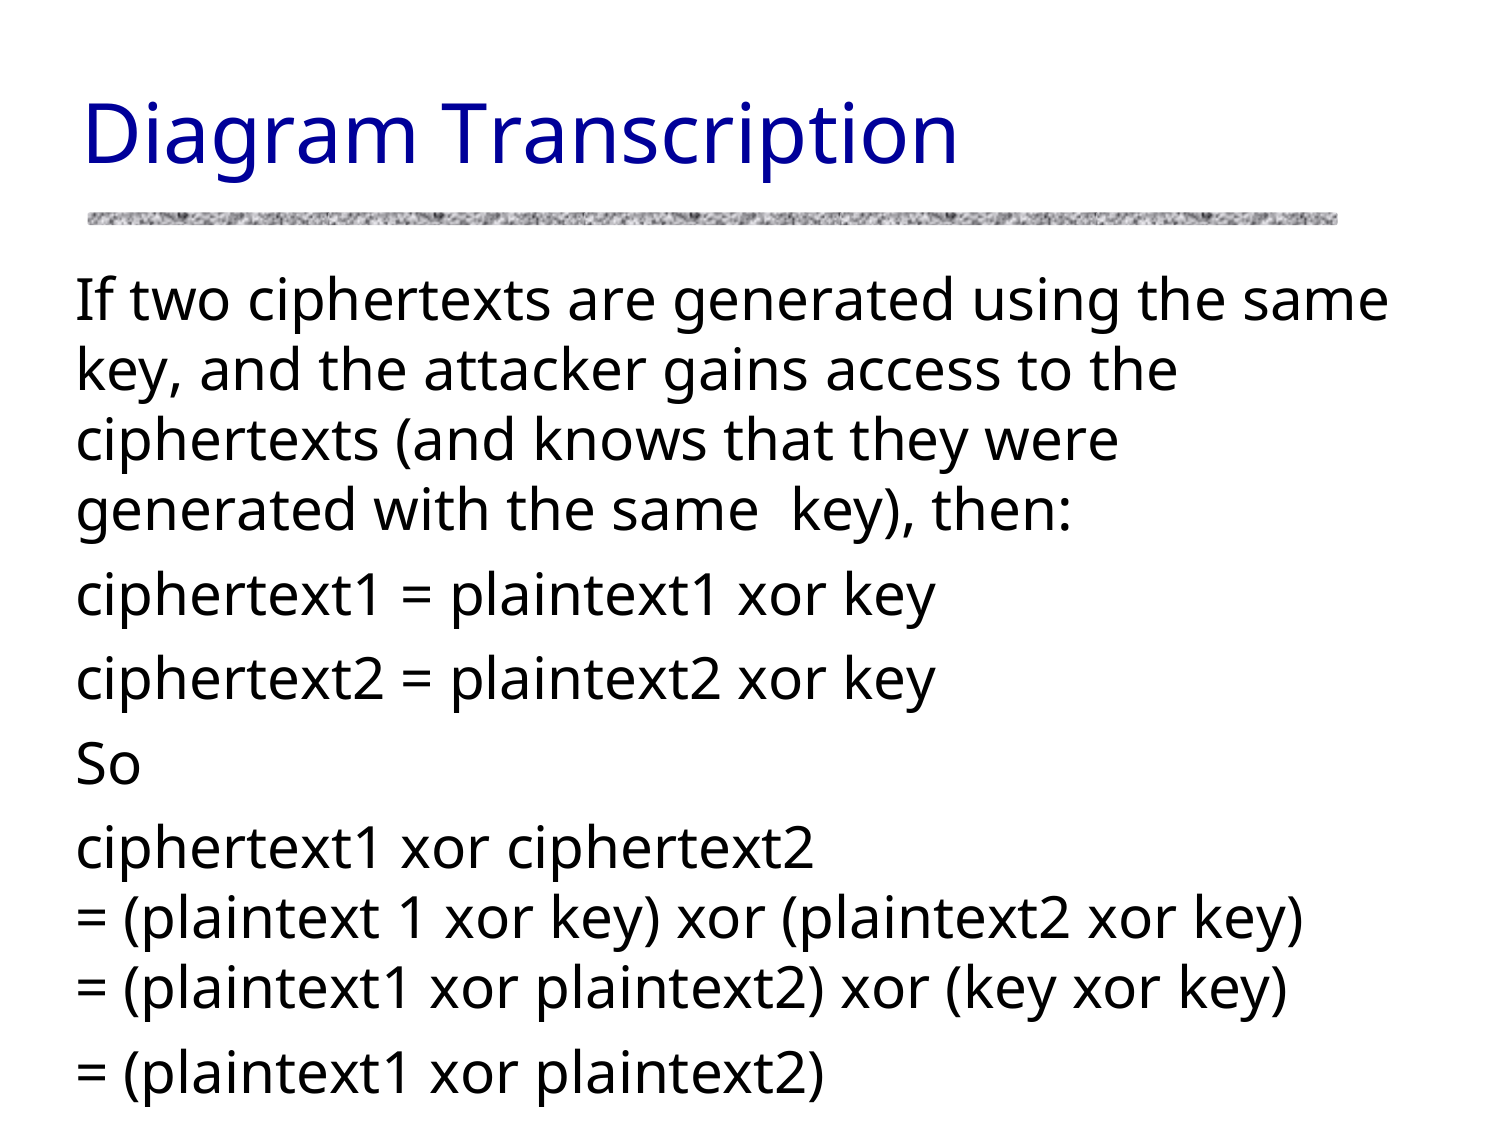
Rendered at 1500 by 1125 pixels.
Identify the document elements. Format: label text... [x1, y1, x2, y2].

title Diagram Transcription [66, 37, 1342, 188]
subtitle If two ciphertexts are generated using the same key, and the attacker gains access to the ciphertexts (and knows that they were generated with the same key), then: ciphertext1 = plaintext1 xor key ciphertext2 = plaintext2 xor key So ciphertext1 xor ciphertext2 = (plaintext 1 xor key) xor (plaintext2 xor key) = (plaintext1 xor plaintext2) xor (key xor key) = (plaintext1 xor plaintext2) [74, 262, 1417, 1035]
picture [87, 212, 1338, 226]
